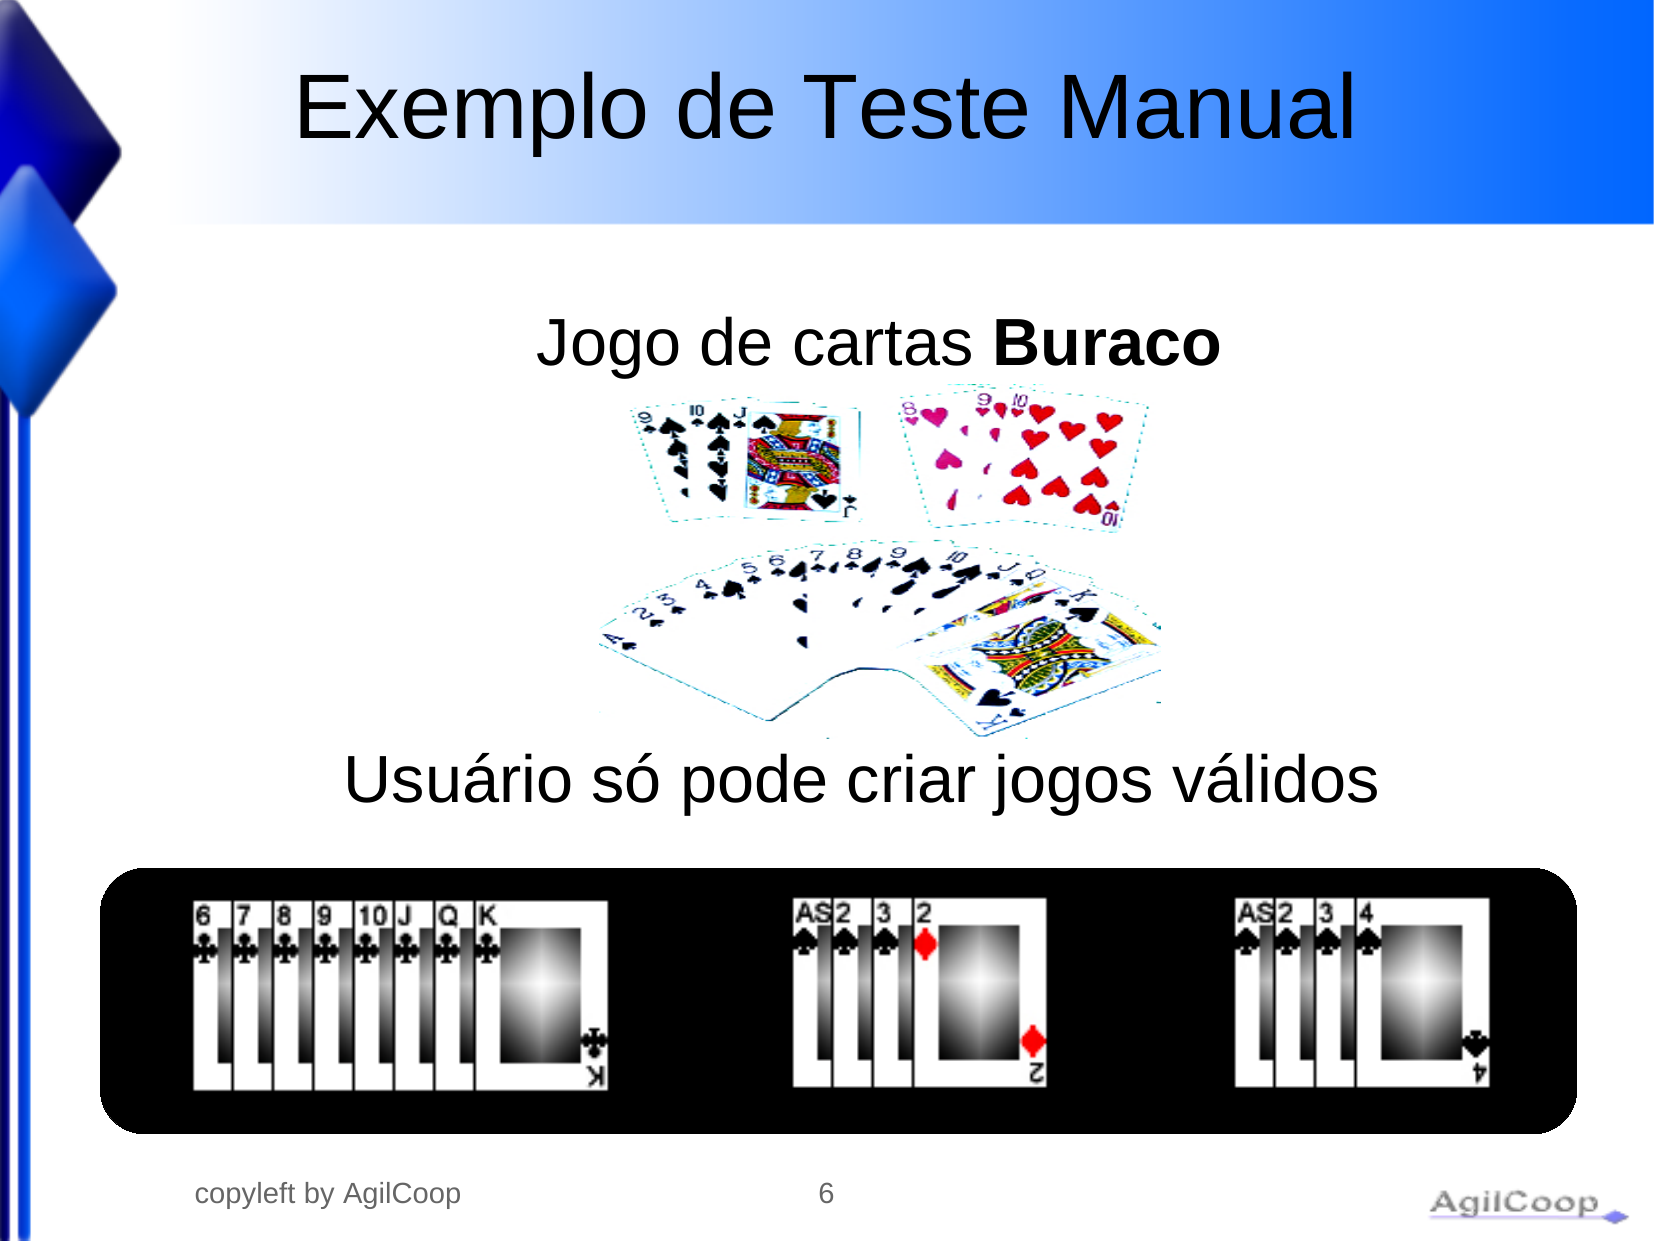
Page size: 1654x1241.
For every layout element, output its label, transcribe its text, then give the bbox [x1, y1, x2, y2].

title Exemplo de Teste Manual [82, 8, 1571, 215]
subtitle Jogo de cartas Buraco [118, 278, 1606, 414]
picture [0, 0, 1654, 1241]
text_box Usuário só pode criar jogos válidos [118, 715, 1607, 851]
text_box [100, 868, 1577, 1134]
